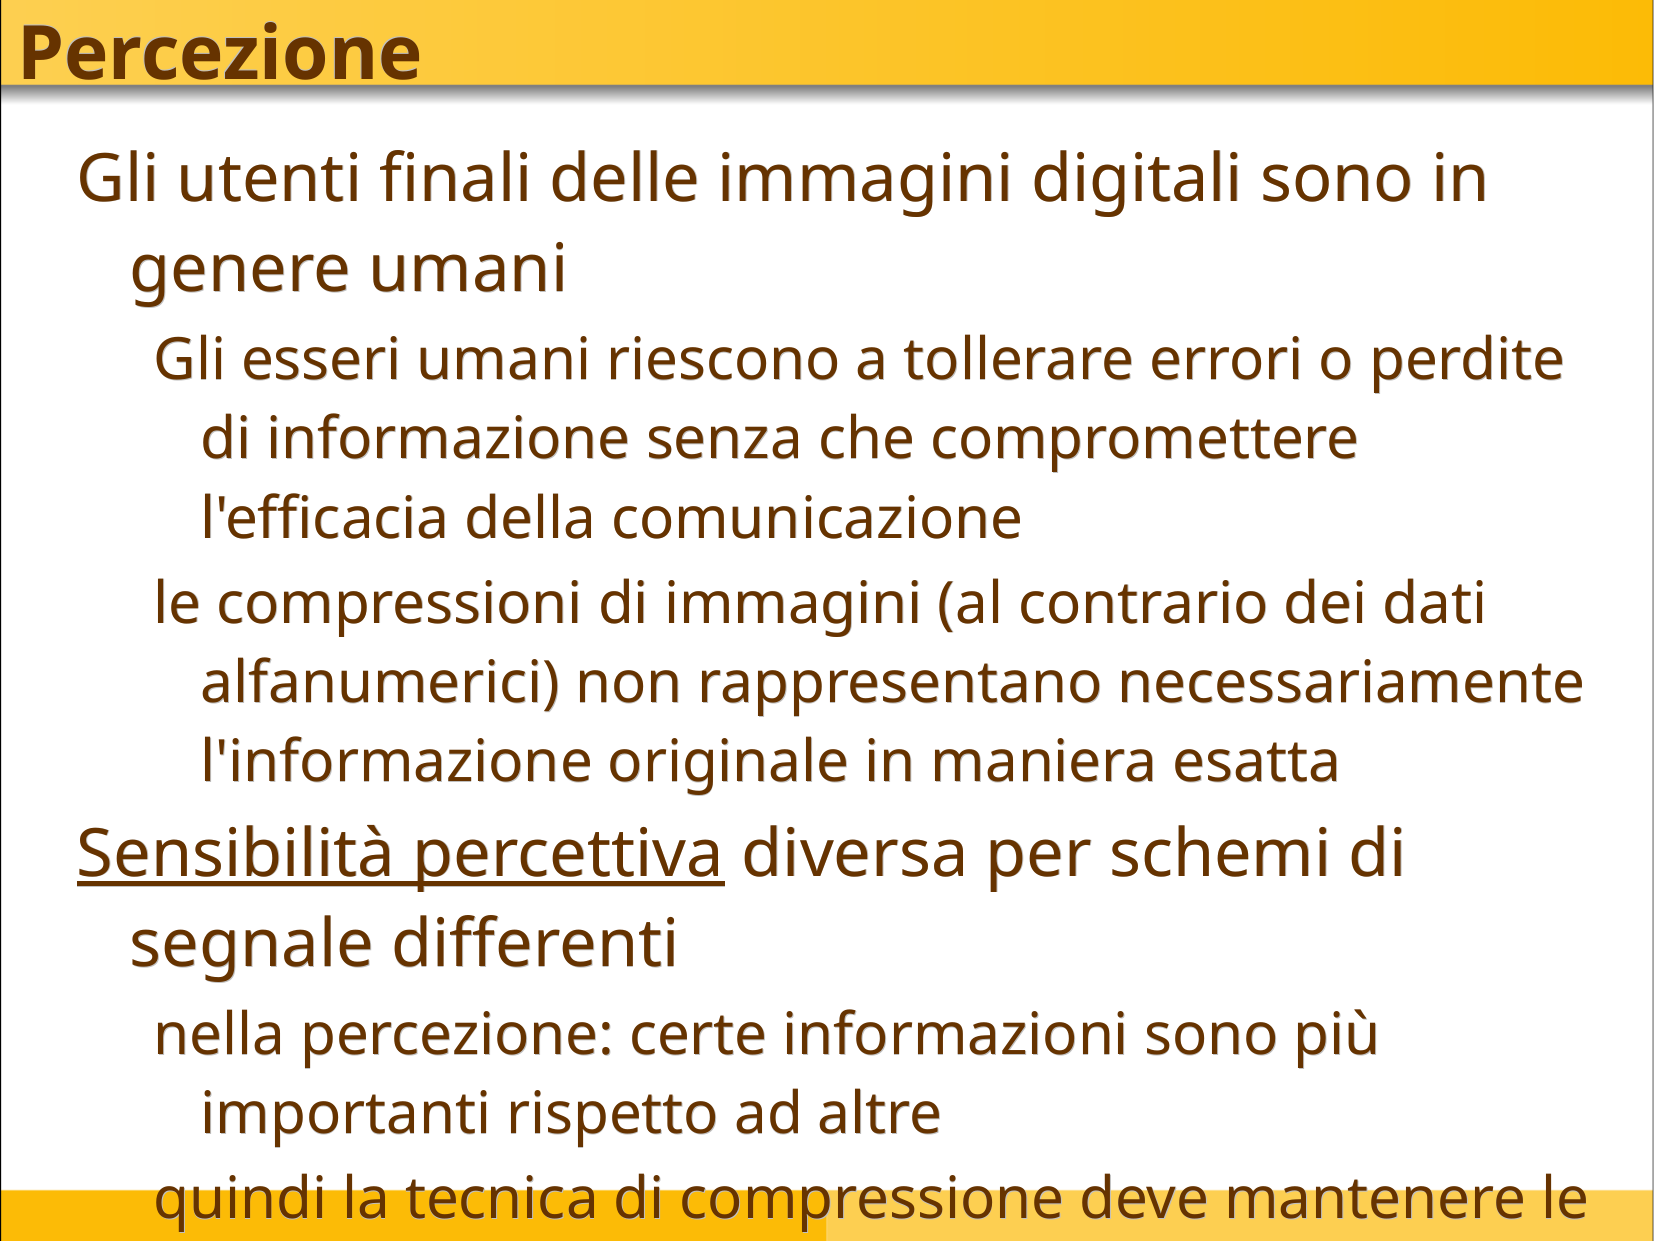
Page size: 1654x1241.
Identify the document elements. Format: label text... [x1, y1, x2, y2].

title Percezione [0, 0, 1477, 87]
list Gli utenti finali delle immagini digitali sono in genere umani Gli esseri umani riescono a tollerare errori o perdite di informazione senza che compromettere l'efficacia della comunicazione le compressioni di immagini (al contrario dei dati alfanumerici) non rappresentano necessariamente l'informazione originale in maniera esatta Sensibilità percettiva diversa per schemi di segnale differenti nella percezione: certe informazioni sono più importanti rispetto ad altre quindi la tecnica di compressione deve mantenere le info importanti ed eliminare quelle non necessarie [59, 129, 1595, 1198]
picture [0, 0, 1654, 1241]
